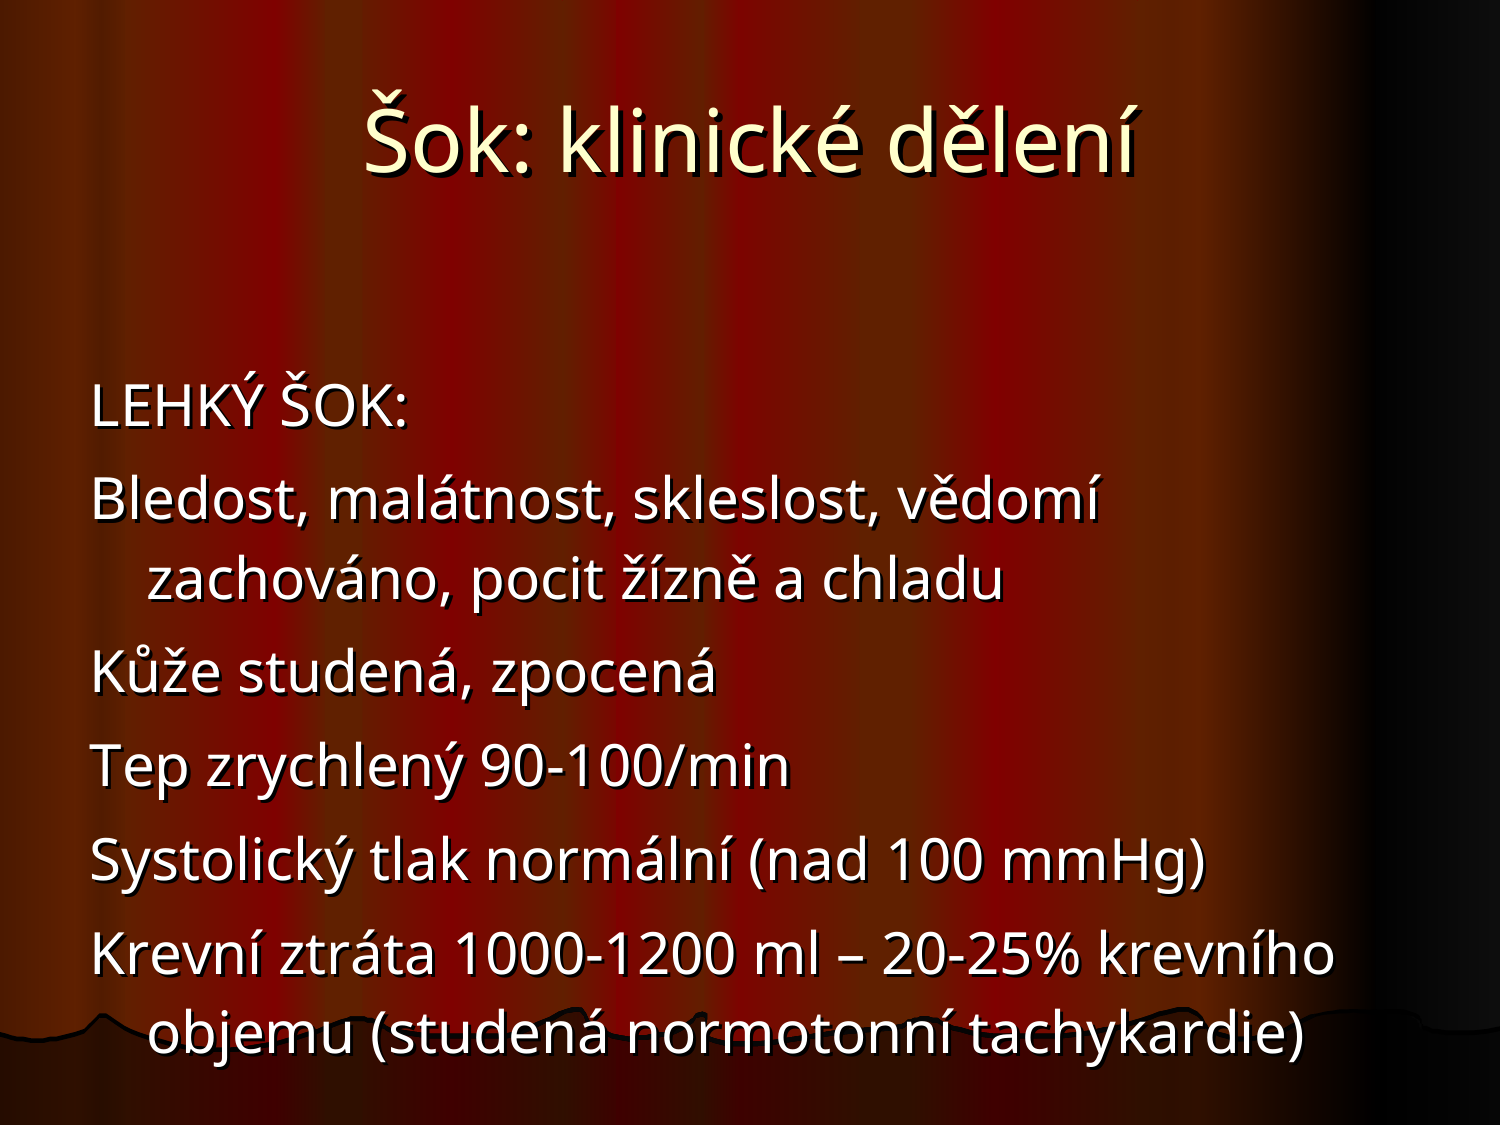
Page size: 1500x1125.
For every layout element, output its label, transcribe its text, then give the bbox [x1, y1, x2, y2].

title Šok: klinické dělení [75, 45, 1426, 233]
list LEHKÝ ŠOK: Bledost, malátnost, skleslost, vědomí zachováno, pocit žízně a chladu Kůže studená, zpocená Tep zrychlený 90-100/min Systolický tlak normální (nad 100 mmHg) Krevní ztráta 1000-1200 ml – 20-25% krevního objemu (studená normotonní tachykardie) [75, 262, 1426, 1125]
